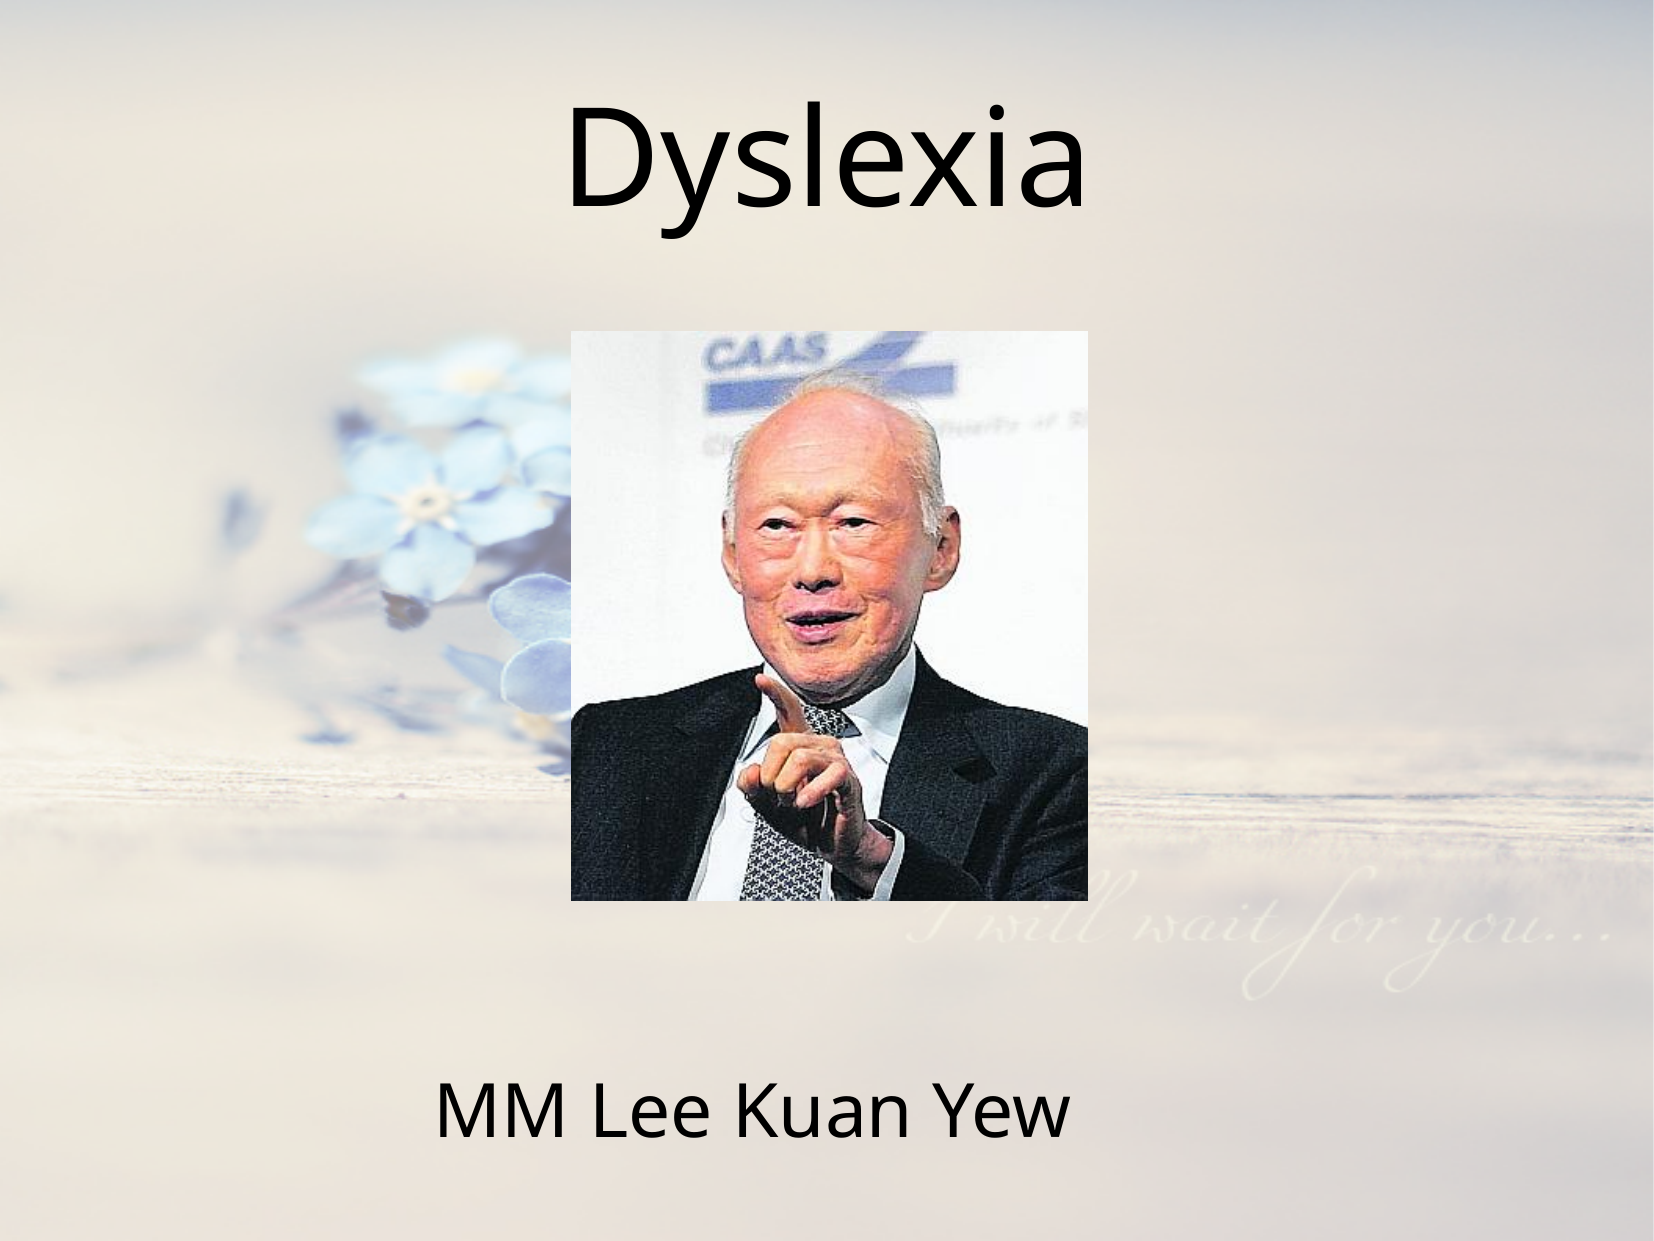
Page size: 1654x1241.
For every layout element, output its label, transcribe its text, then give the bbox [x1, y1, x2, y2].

title Dyslexia [82, 49, 1571, 257]
subtitle MM Lee Kuan Yew [82, 297, 1571, 1102]
picture [0, 0, 1654, 1241]
